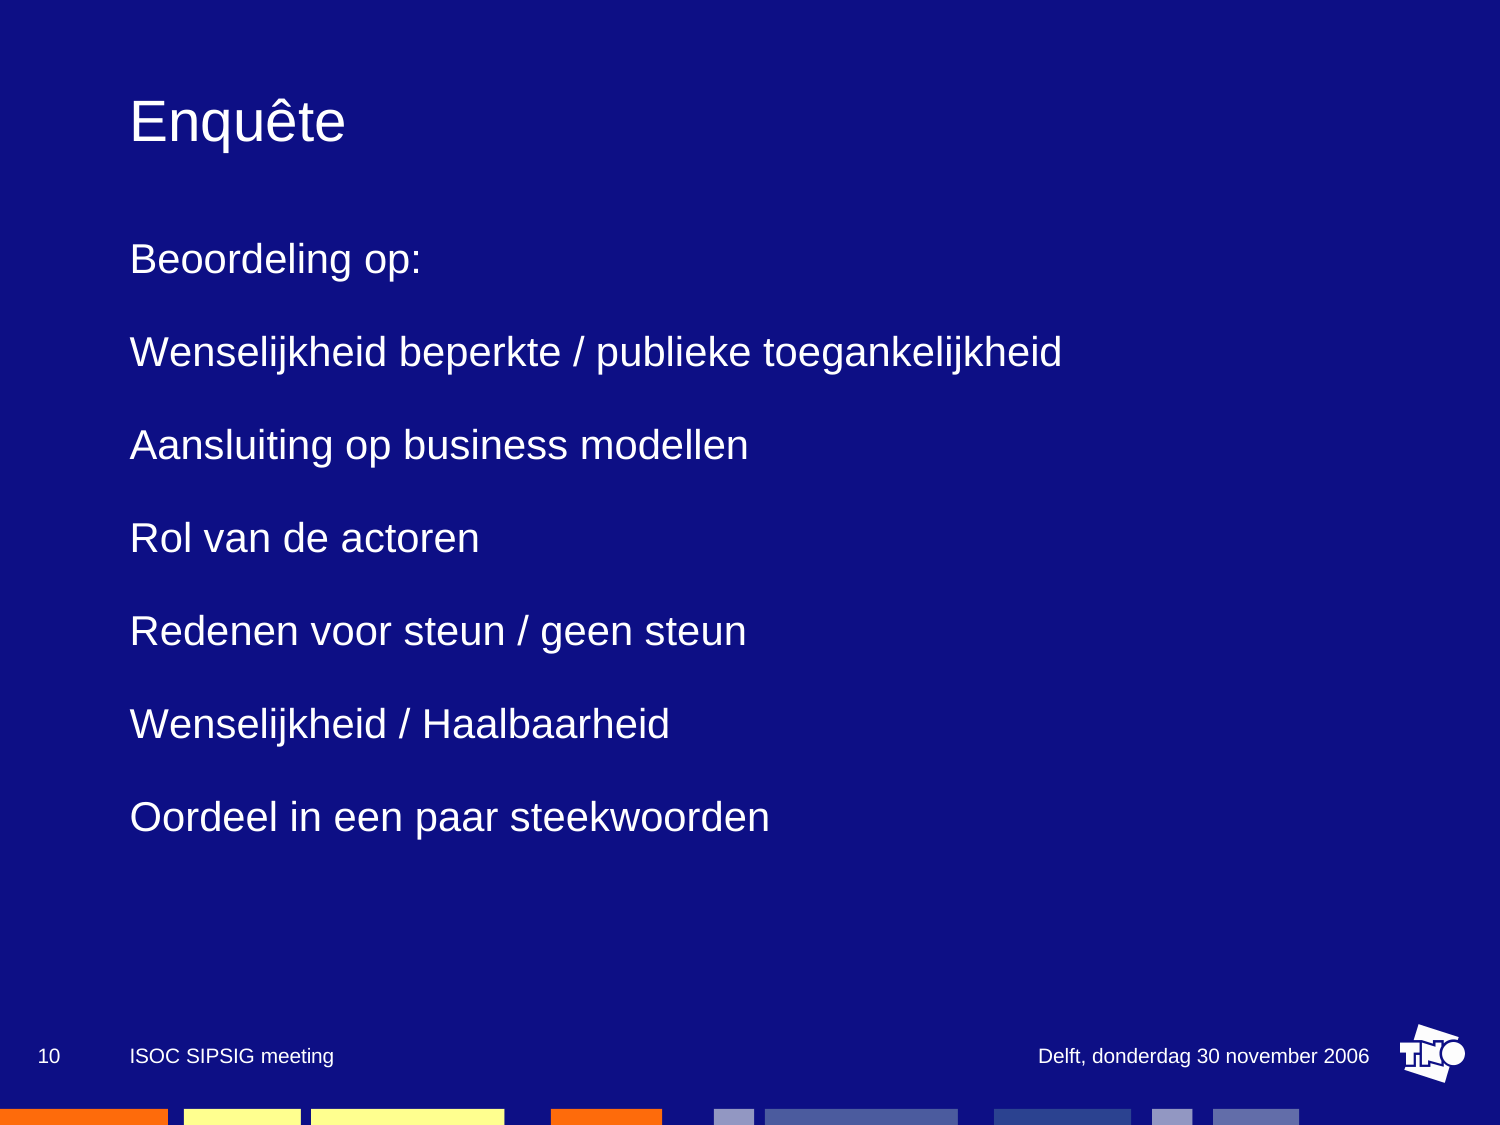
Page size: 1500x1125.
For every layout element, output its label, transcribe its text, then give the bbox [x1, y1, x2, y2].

picture [1400, 1024, 1465, 1083]
list Beoordeling op: Wenselijkheid beperkte / publieke toegankelijkheid Aansluiting op business modellen Rol van de actoren Redenen voor steun / geen steun Wenselijkheid / Haalbaarheid Oordeel in een paar steekwoorden [129, 235, 1370, 941]
title Enquête [129, 88, 1370, 223]
